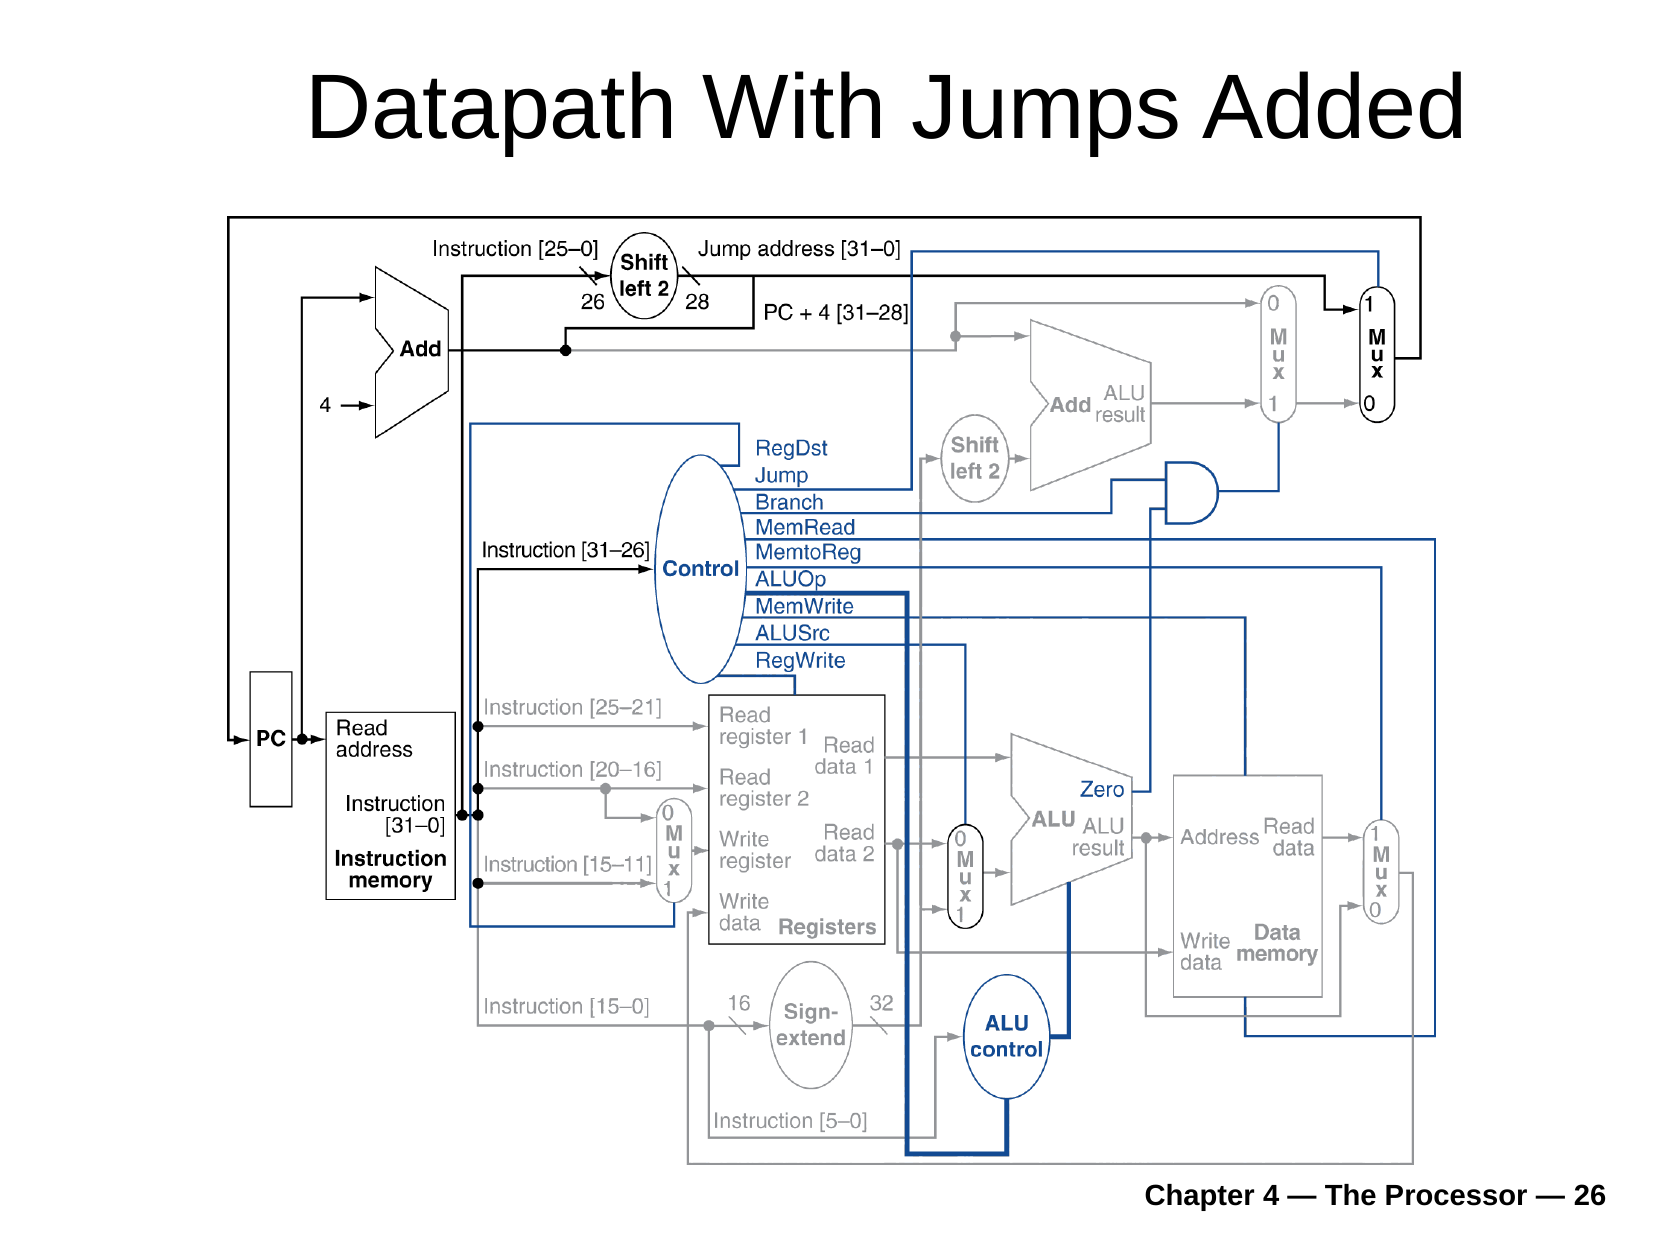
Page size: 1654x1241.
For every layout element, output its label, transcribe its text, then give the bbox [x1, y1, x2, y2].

title Datapath With Jumps Added [123, 26, 1618, 165]
text_box Chapter 4 — The Processor — <number> [305, 1153, 1622, 1219]
picture [227, 216, 1436, 1165]
